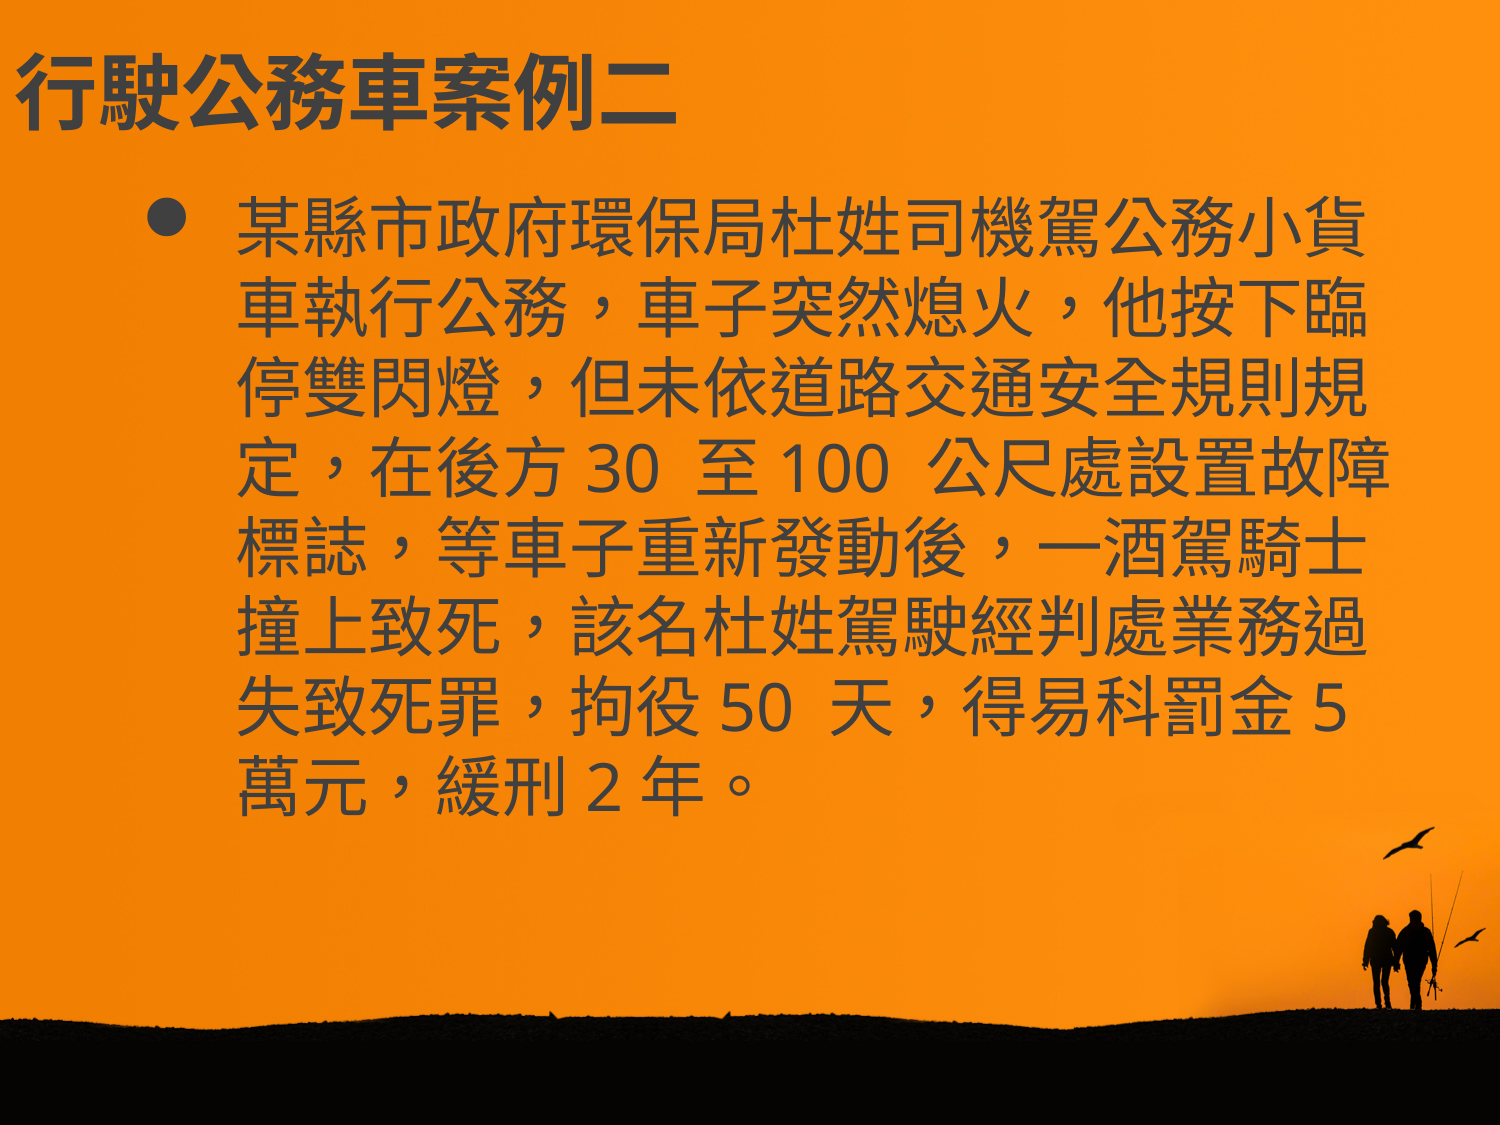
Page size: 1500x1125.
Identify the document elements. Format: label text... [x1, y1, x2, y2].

text_box 行駛公務車案例二 [0, 2, 1500, 178]
text_box 某縣市政府環保局杜姓司機駕公務小貨車執行公務，車子突然熄火，他按下臨停雙閃燈，但未依道路交通安全規則規定，在後方30 至100 公尺處設置故障標誌，等車子重新發動後，一酒駕騎士撞上致死，該名杜姓駕駛經判處業務過失致死罪，拘役50 天，得易科罰金5 萬元，緩刑2年。 [76, 178, 1427, 964]
picture [0, 178, 1500, 1125]
